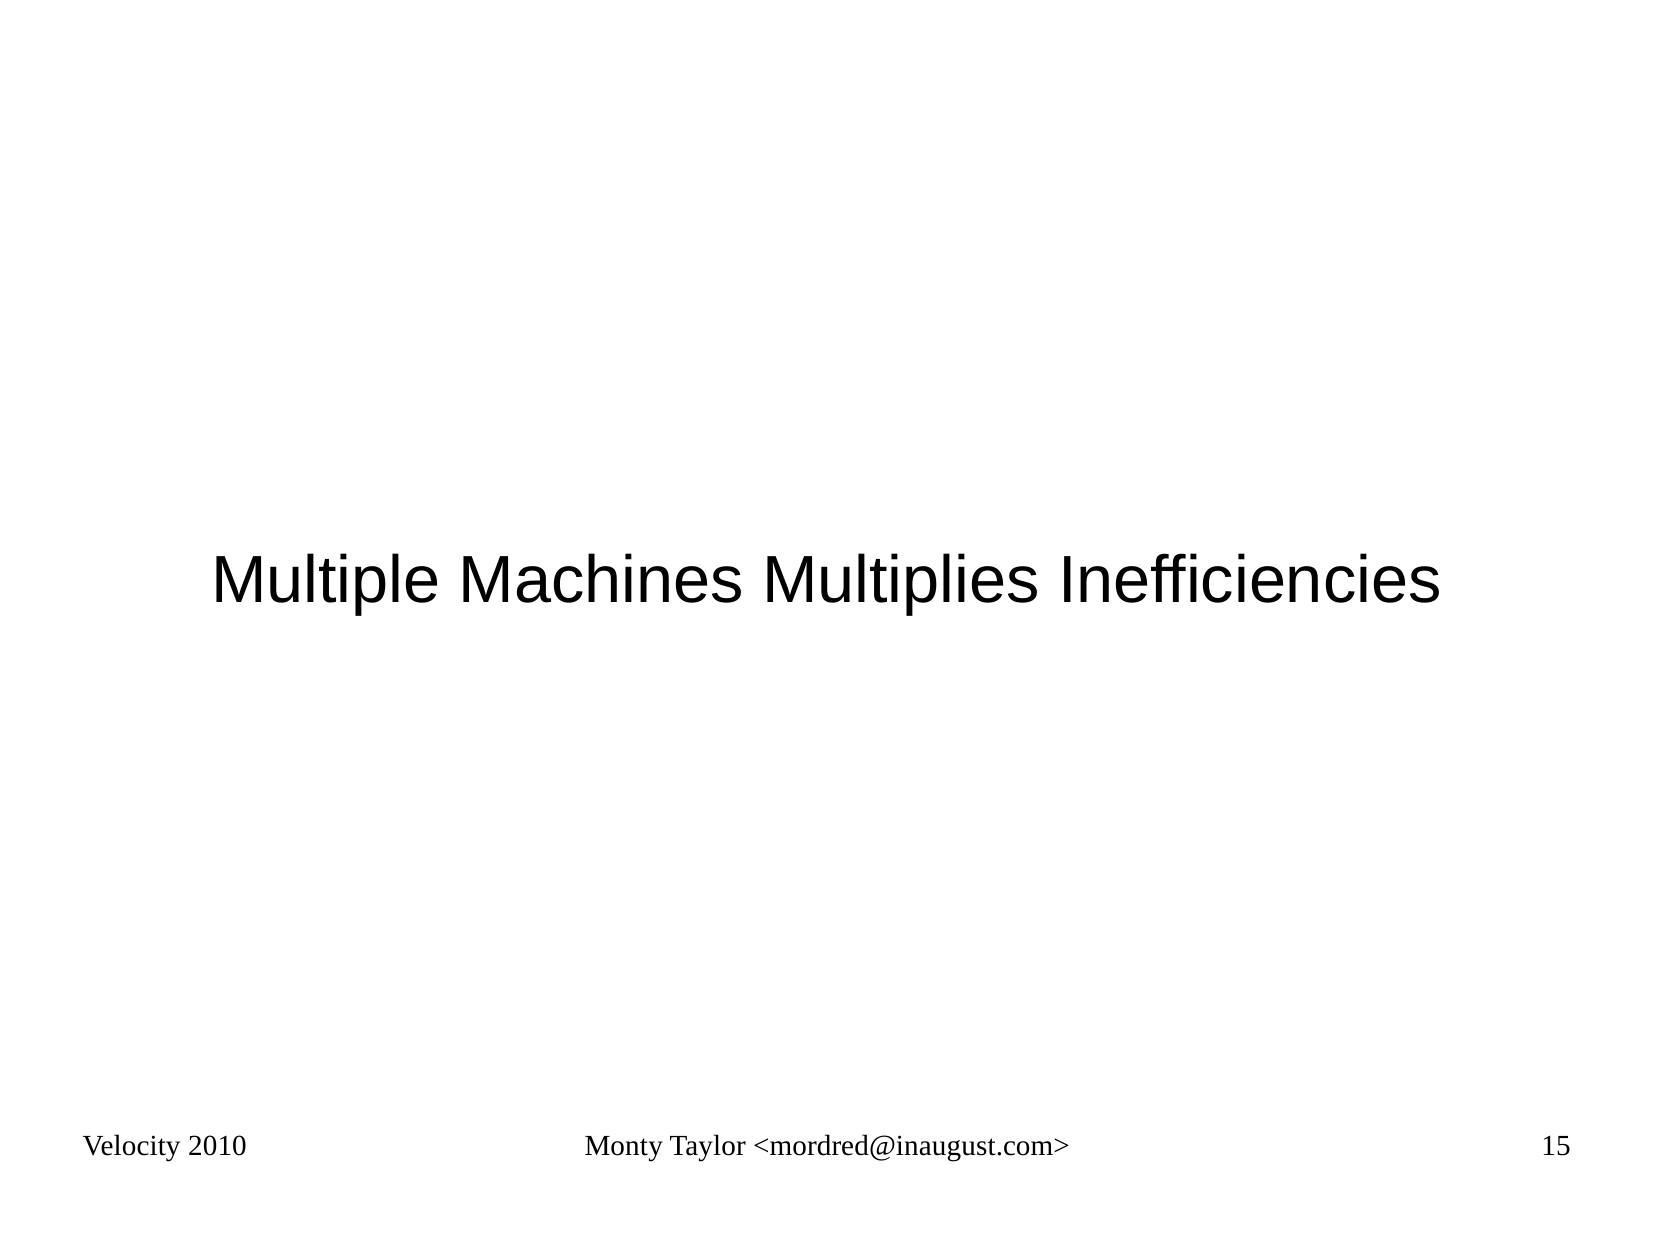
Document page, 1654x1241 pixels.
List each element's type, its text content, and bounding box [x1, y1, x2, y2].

subtitle Multiple Machines Multiplies Inefficiencies [82, 56, 1571, 1102]
